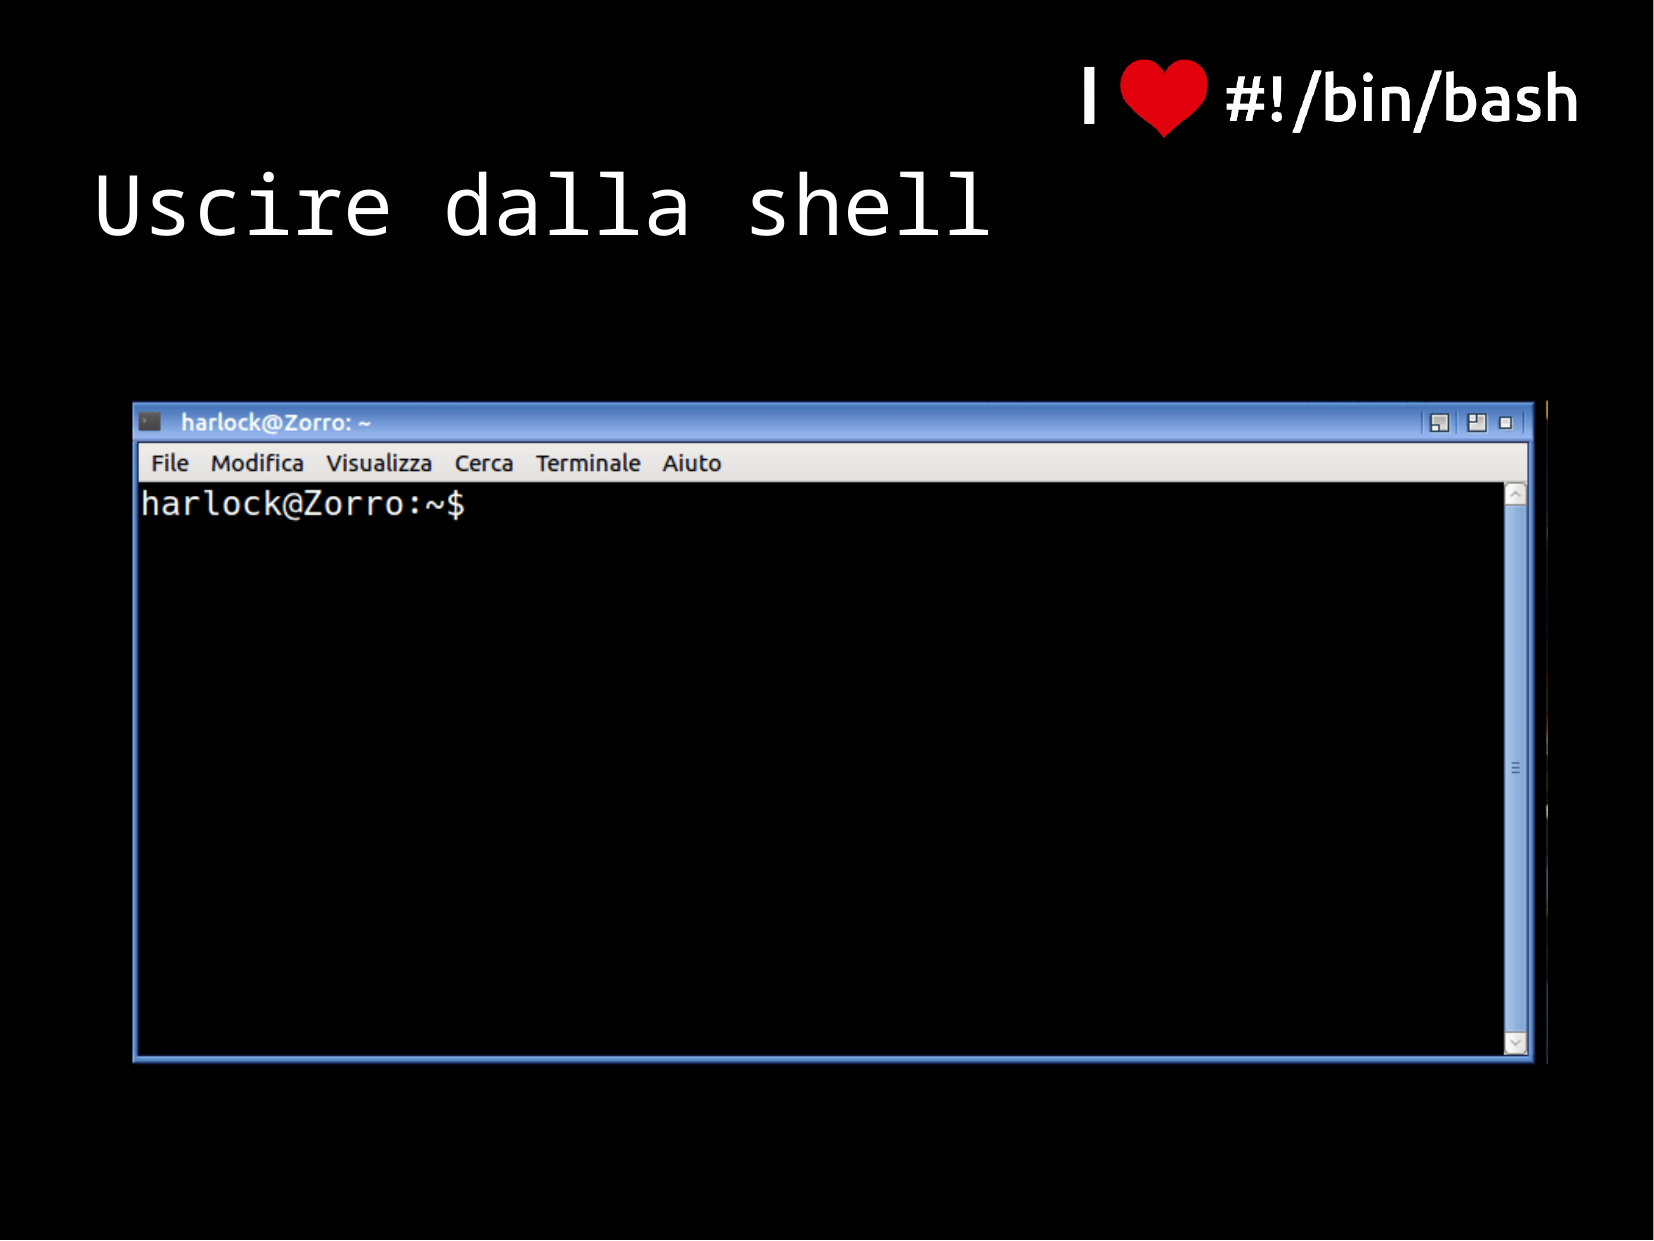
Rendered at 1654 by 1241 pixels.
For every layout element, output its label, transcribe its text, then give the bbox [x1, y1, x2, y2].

text_box Uscire dalla shell [79, 139, 1044, 271]
picture [1064, 45, 1595, 154]
picture [114, 387, 1548, 1077]
